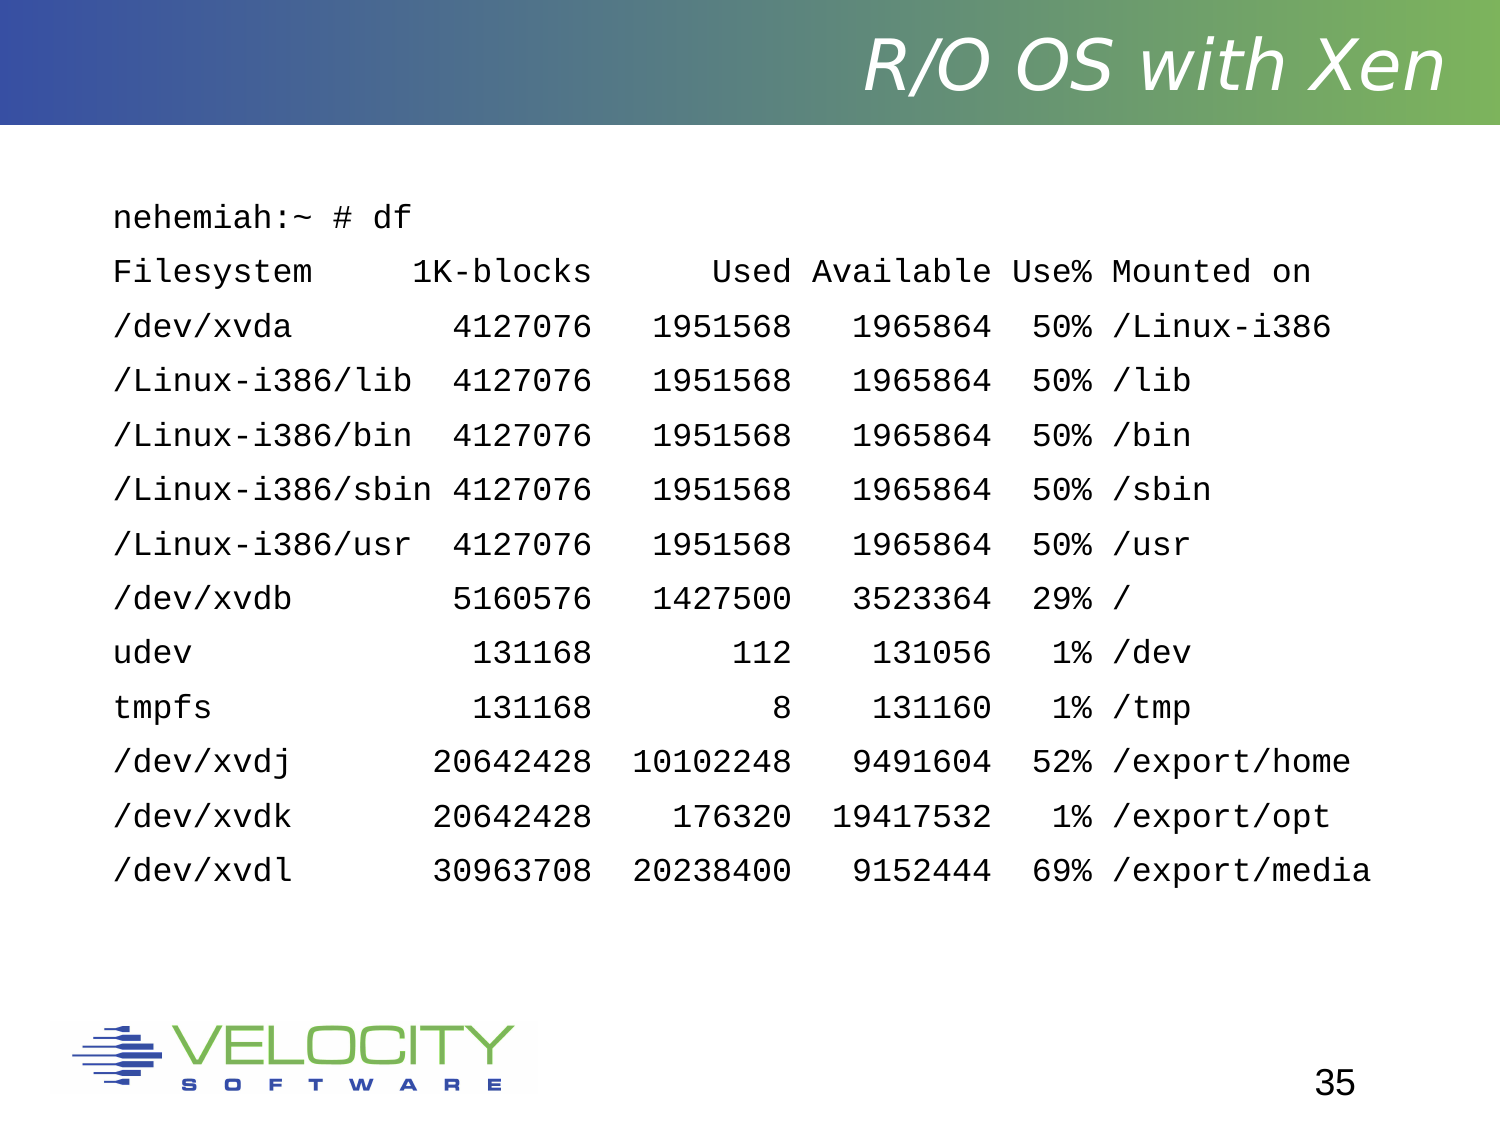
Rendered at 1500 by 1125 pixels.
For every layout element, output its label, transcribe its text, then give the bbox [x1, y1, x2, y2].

list nehemiah:~ # df Filesystem 1K-blocks Used Available Use% Mounted on /dev/xvda 4127076 1951568 1965864 50% /Linux-i386 /Linux-i386/lib 4127076 1951568 1965864 50% /lib /Linux-i386/bin 4127076 1951568 1965864 50% /bin /Linux-i386/sbin 4127076 1951568 1965864 50% /sbin /Linux-i386/usr 4127076 1951568 1965864 50% /usr /dev/xvdb 5160576 1427500 3523364 29% / udev 131168 112 131056 1% /dev tmpfs 131168 8 131160 1% /tmp /dev/xvdj 20642428 10102248 9491604 52% /export/home /dev/xvdk 20642428 176320 19417532 1% /export/opt /dev/xvdl 30963708 20238400 9152444 69% /export/media [70, 187, 1438, 988]
picture [50, 1021, 538, 1094]
title R/O OS with Xen [62, 12, 1463, 113]
